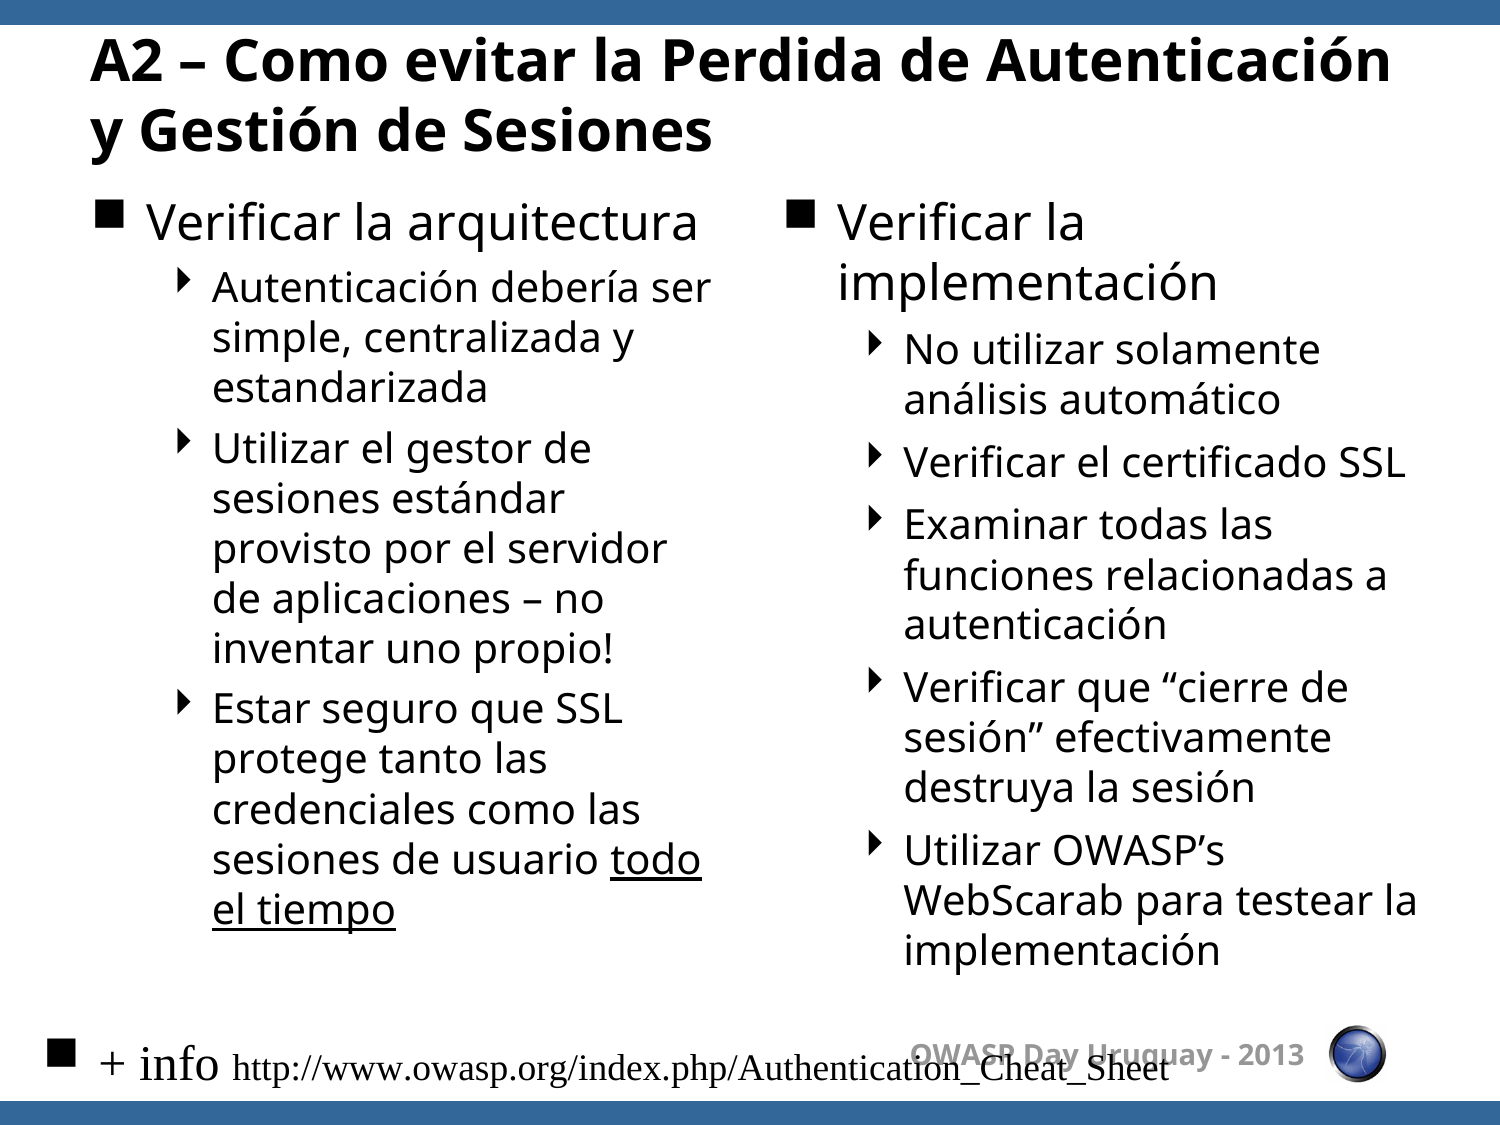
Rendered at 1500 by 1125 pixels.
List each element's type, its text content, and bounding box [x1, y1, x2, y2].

title A2 – Como evitar la Perdida de Autenticación y Gestión de Sesiones [75, 15, 1426, 171]
list Verificar la arquitectura Autenticación debería ser simple, centralizada y estandarizada Utilizar el gestor de sesiones estándar provisto por el servidor de aplicaciones – no inventar uno propio! Estar seguro que SSL protege tanto las credenciales como las sesiones de usuario todo el tiempo [75, 182, 734, 1000]
list Verificar la implementación No utilizar solamente análisis automático Verificar el certificado SSL Examinar todas las funciones relacionadas a autenticación Verificar que “cierre de sesión” efectivamente destruya la sesión Utilizar OWASP’s WebScarab para testear la implementación [766, 182, 1471, 991]
text_box + info http://www.owasp.org/index.php/Authentication_Cheat_Sheet [27, 1022, 1468, 1125]
